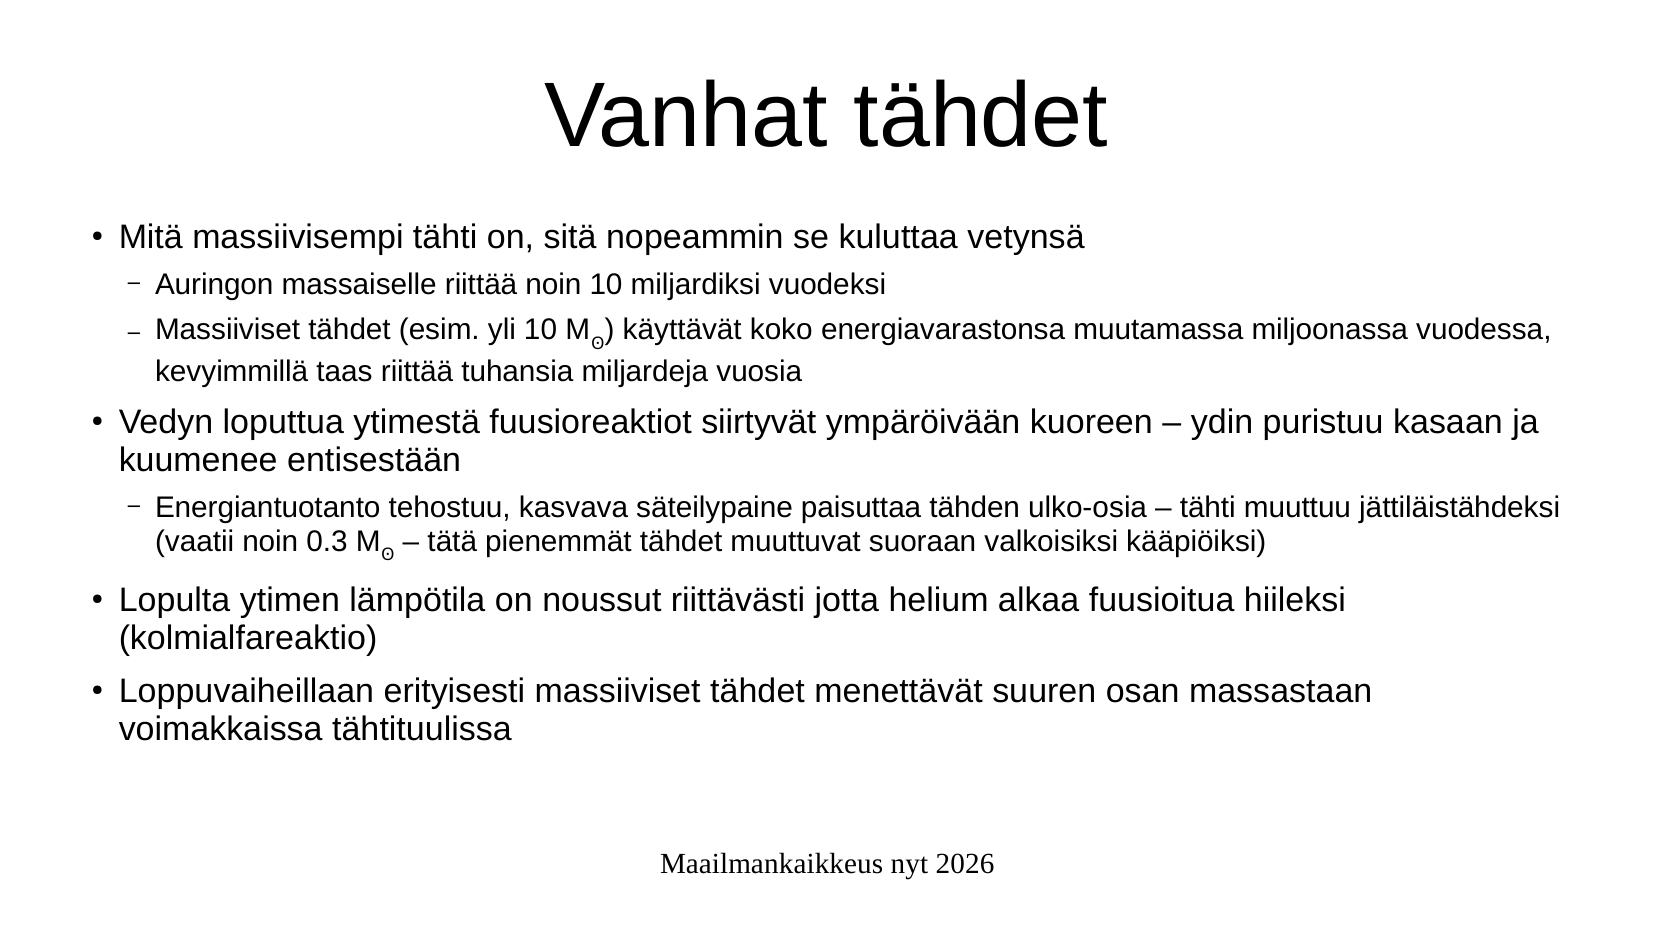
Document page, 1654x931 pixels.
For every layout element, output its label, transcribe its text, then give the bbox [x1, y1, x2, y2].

title Vanhat tähdet [82, 37, 1571, 193]
list Mitä massiivisempi tähti on, sitä nopeammin se kuluttaa vetynsä Auringon massaiselle riittää noin 10 miljardiksi vuodeksi Massiiviset tähdet (esim. yli 10 Mʘ) käyttävät koko energiavarastonsa muutamassa miljoonassa vuodessa, kevyimmillä taas riittää tuhansia miljardeja vuosia Vedyn loputtua ytimestä fuusioreaktiot siirtyvät ympäröivään kuoreen – ydin puristuu kasaan ja kuumenee entisestään Energiantuotanto tehostuu, kasvava säteilypaine paisuttaa tähden ulko-osia – tähti muuttuu jättiläistähdeksi (vaatii noin 0.3 Mʘ – tätä pienemmät tähdet muuttuvat suoraan valkoisiksi kääpiöiksi) Lopulta ytimen lämpötila on noussut riittävästi jotta helium alkaa fuusioitua hiileksi (kolmialfareaktio) Loppuvaiheillaan erityisesti massiiviset tähdet menettävät suuren osan massastaan voimakkaissa tähtituulissa [82, 217, 1571, 758]
